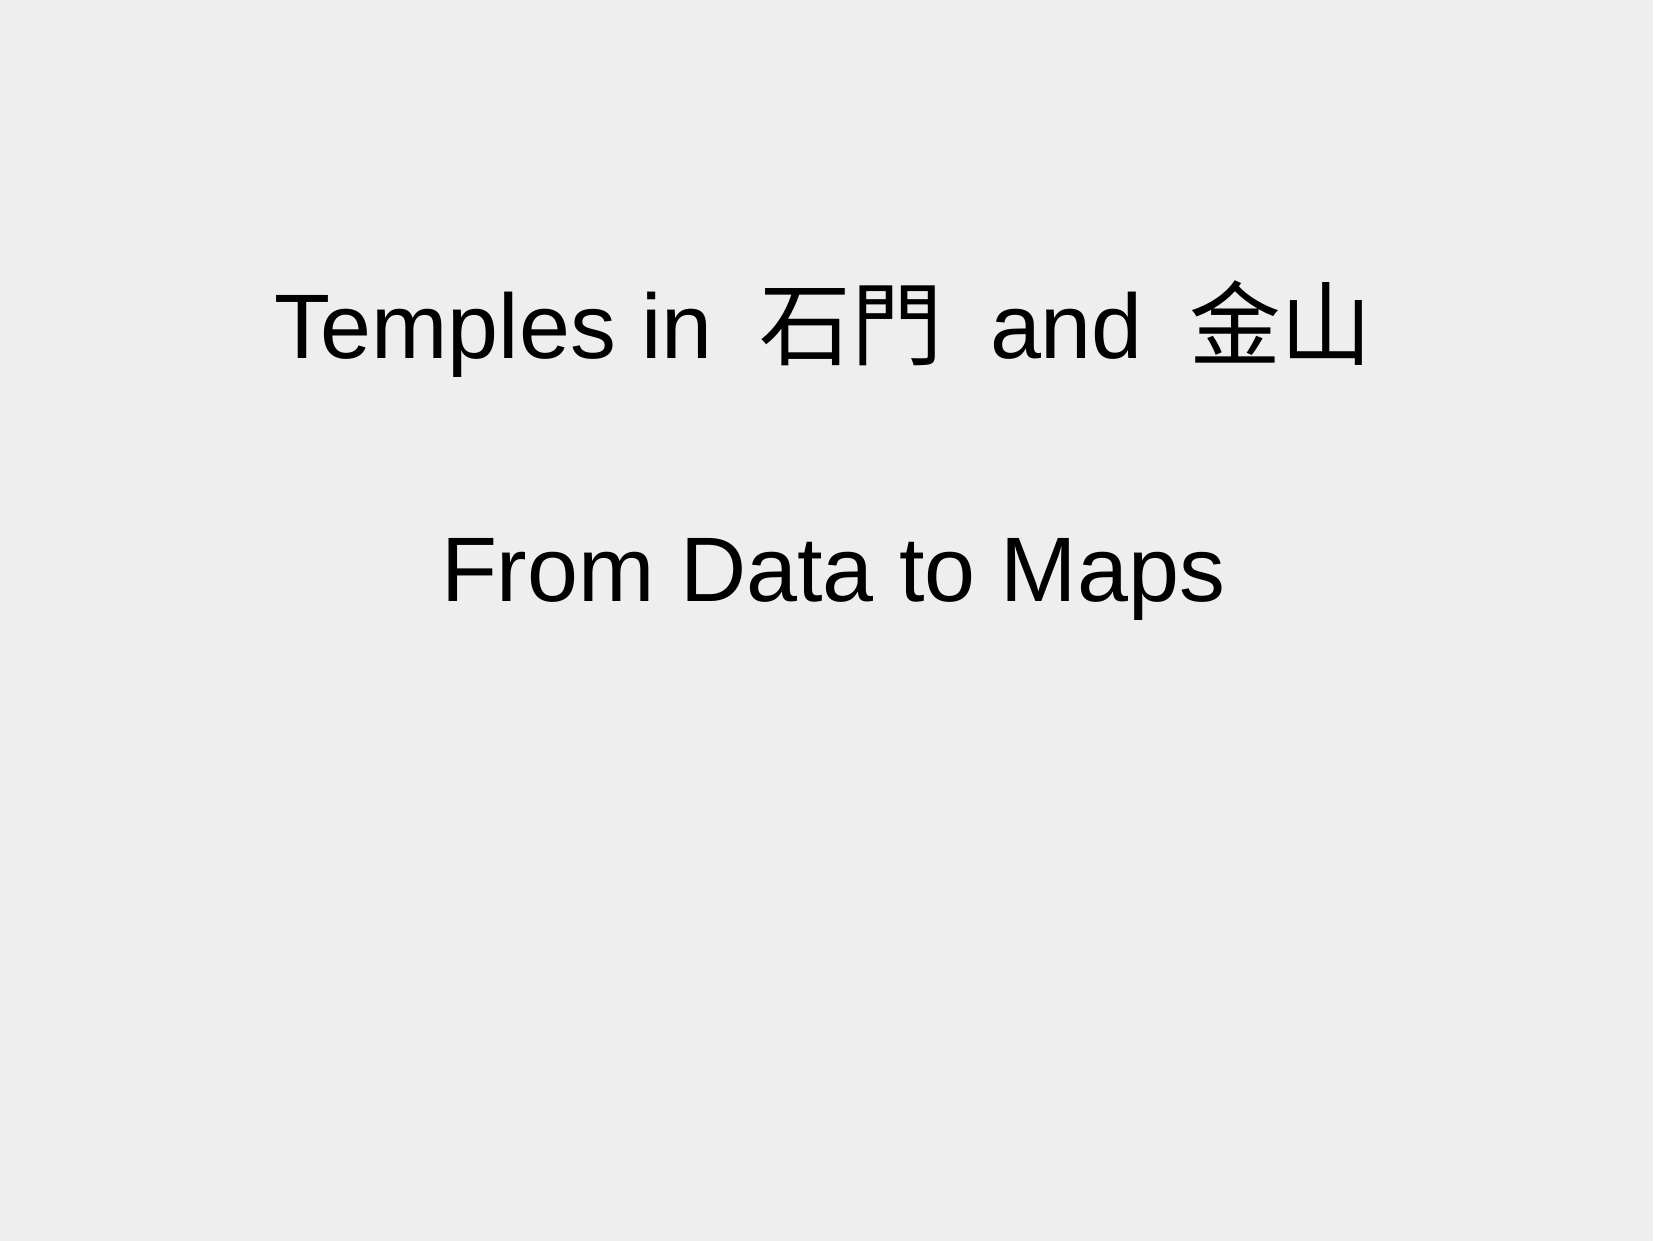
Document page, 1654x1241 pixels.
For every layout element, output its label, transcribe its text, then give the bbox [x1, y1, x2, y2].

title Temples in 石門 and 金山 From Data to Maps [89, 249, 1578, 624]
